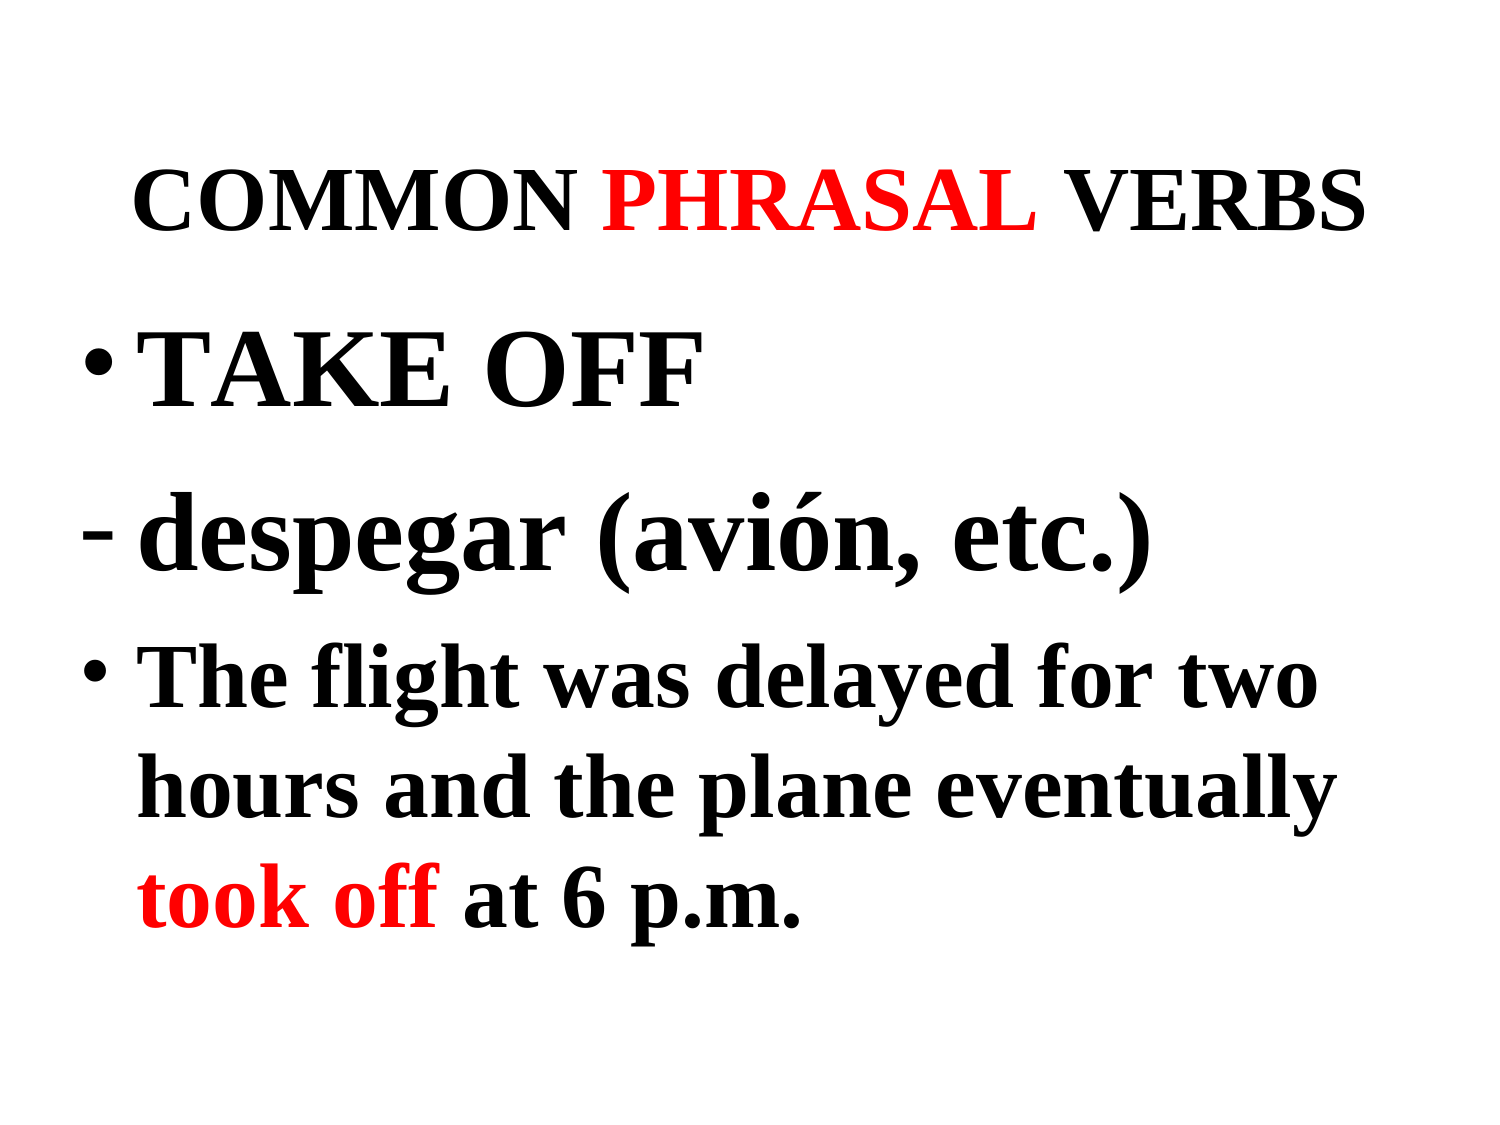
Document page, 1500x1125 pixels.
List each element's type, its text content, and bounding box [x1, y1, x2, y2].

title COMMON PHRASAL VERBS [112, 99, 1388, 286]
list TAKE OFF despegar (avión, etc.) The flight was delayed for two hours and the plane eventually took off at 6 p.m. [64, 286, 1436, 1000]
